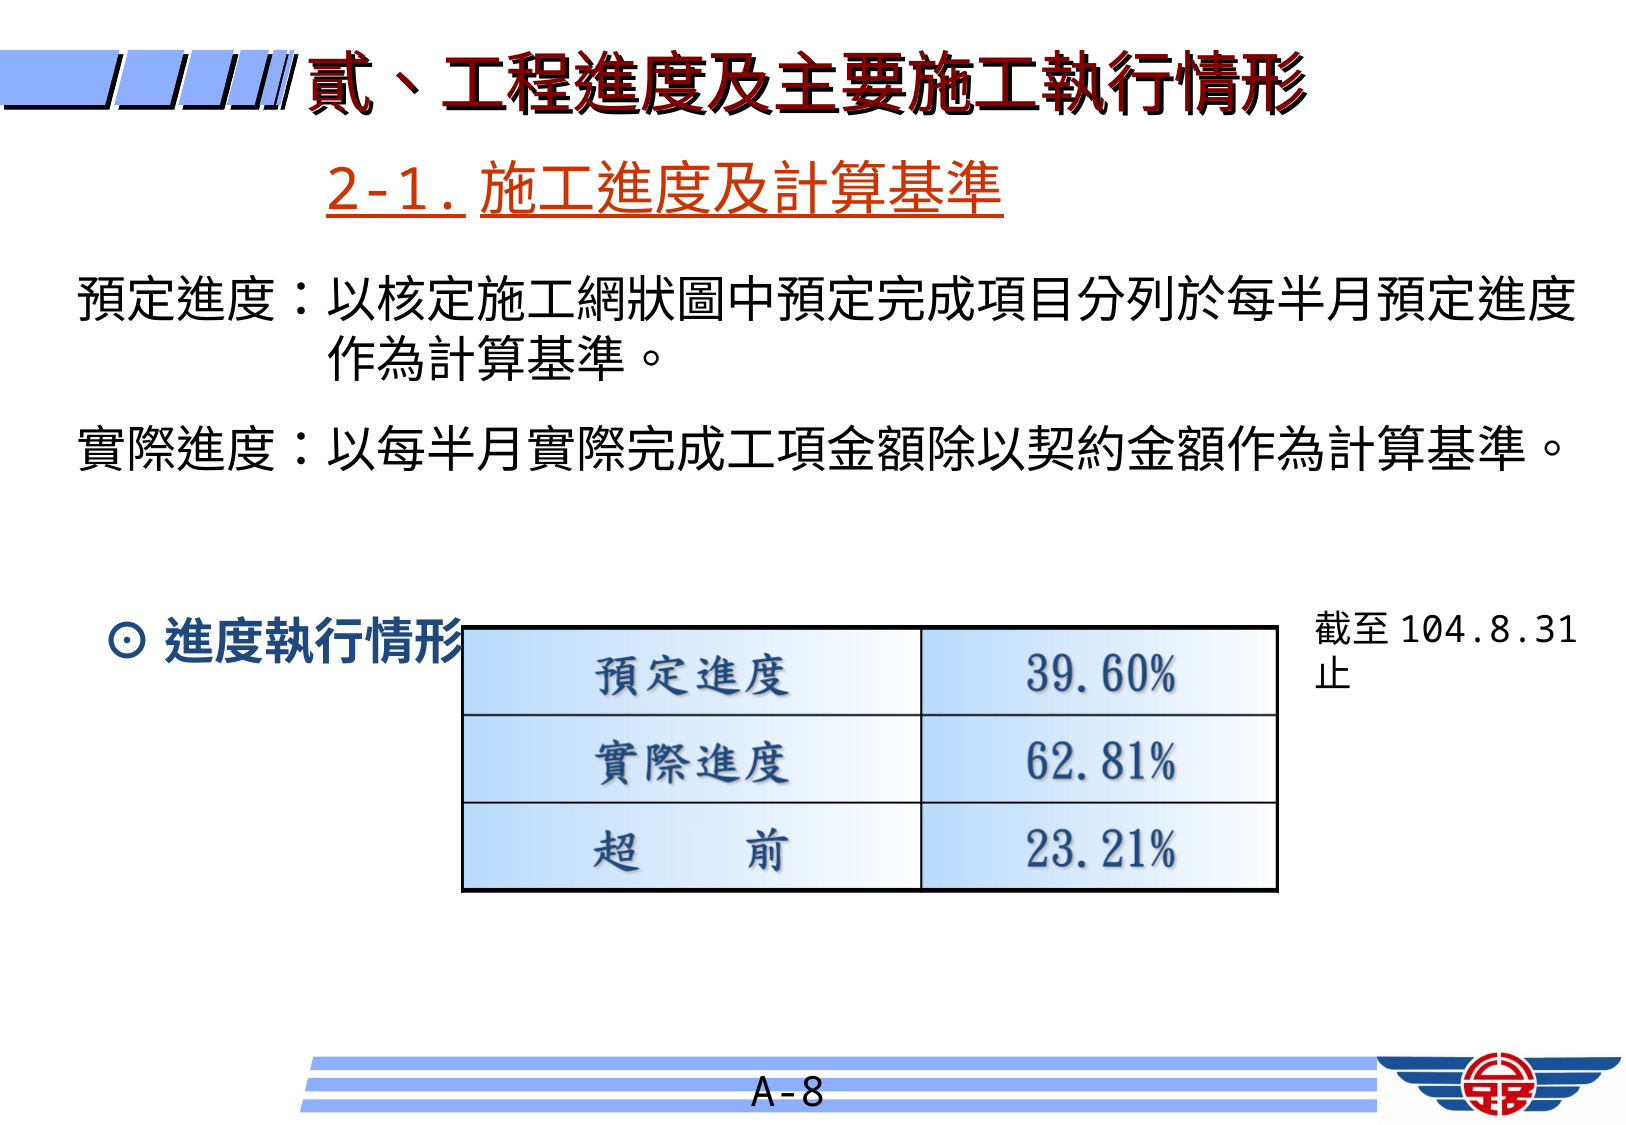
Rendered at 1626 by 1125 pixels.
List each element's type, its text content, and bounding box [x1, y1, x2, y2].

text_box ⊙進度執行情形 [87, 602, 486, 678]
list 2-1.施工進度及計算基準 [310, 165, 1030, 241]
picture [461, 624, 1279, 912]
text_box 貳、工程進度及主要施工執行情形 [290, 32, 1604, 165]
text_box 預定進度：以核定施工網狀圖中預定完成項目分列於每半月預定進度作為計算基準。 實際進度：以每半月實際完成工項金額除以契約金額作為計算基準。 [61, 260, 1604, 488]
text_box 截至104.8.31止 [1299, 597, 1625, 659]
